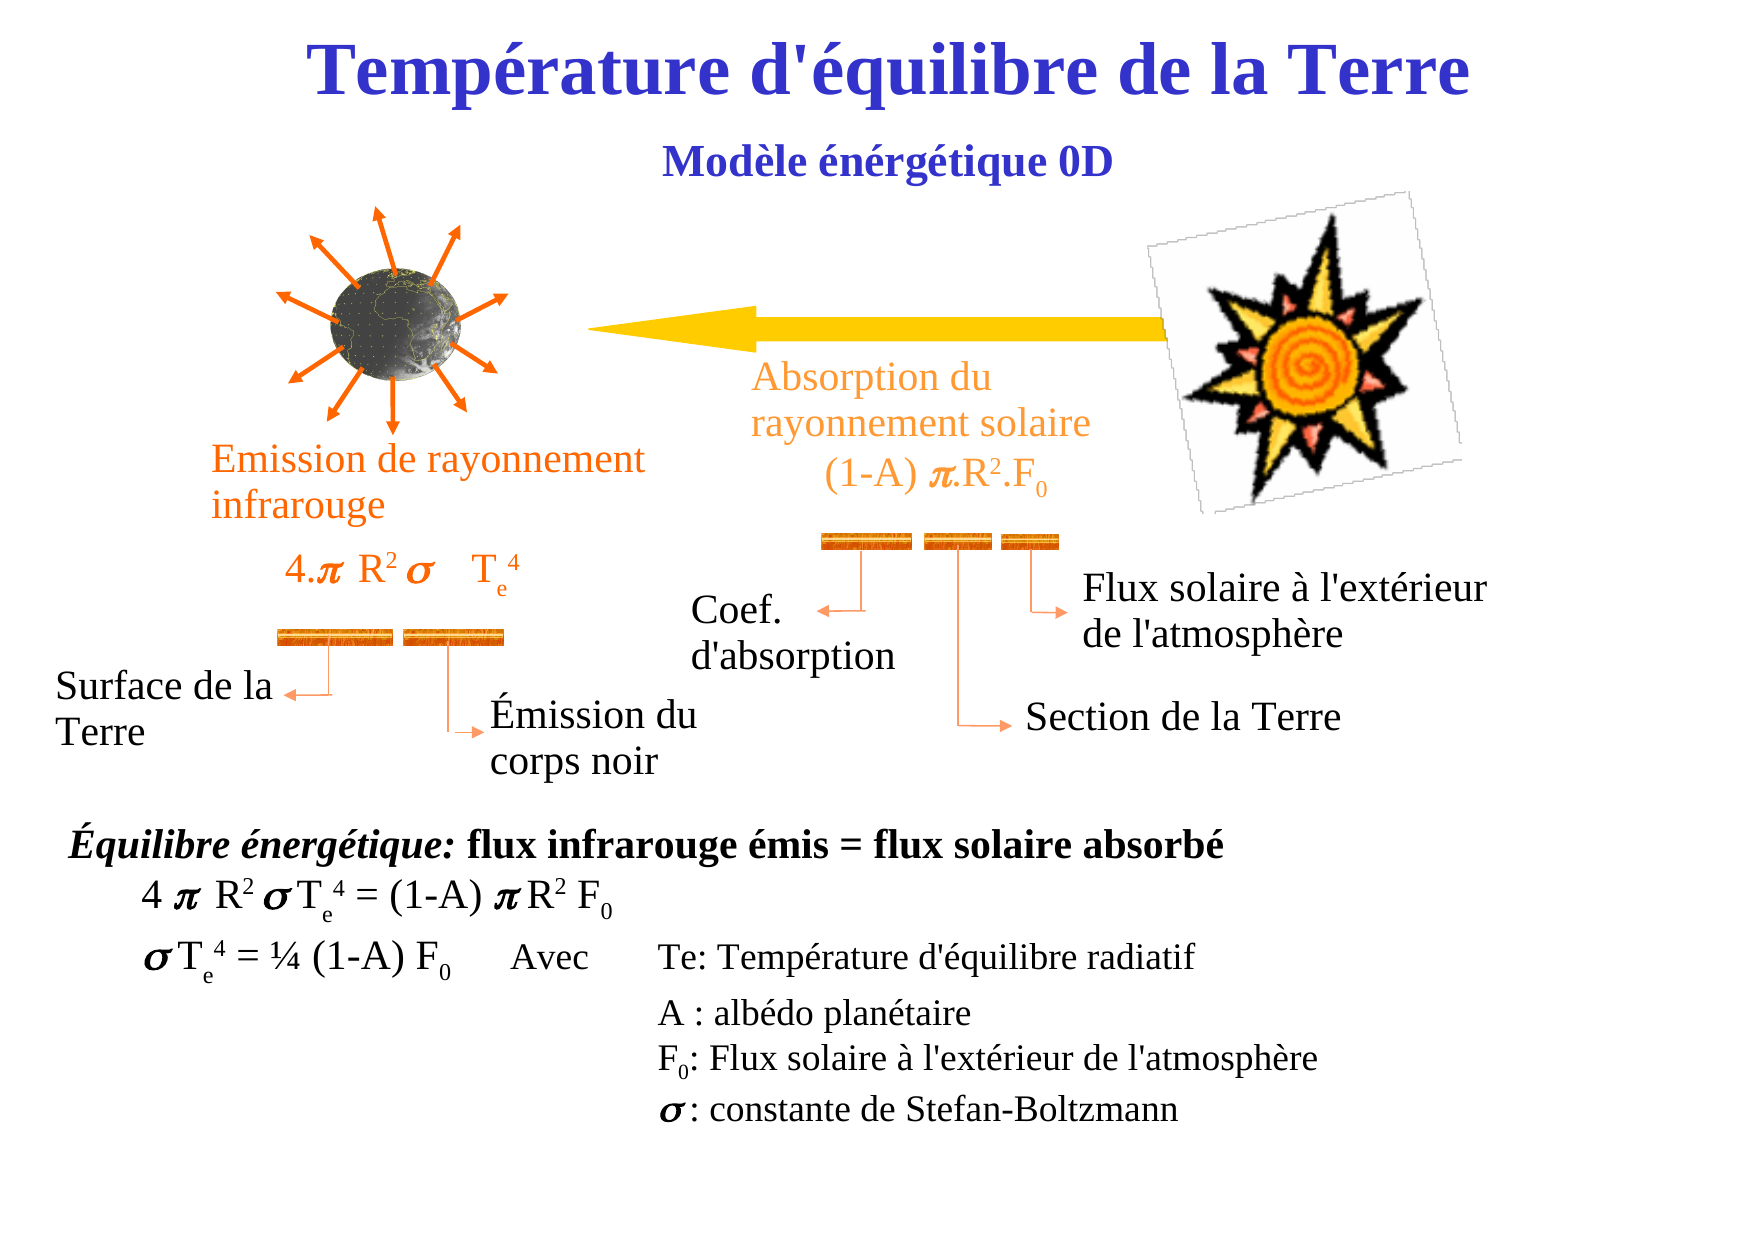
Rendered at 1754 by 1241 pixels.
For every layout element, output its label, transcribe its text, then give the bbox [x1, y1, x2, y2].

text_box Coef. d'absorption [690, 586, 905, 680]
text_box Emission de rayonnement infrarouge 4. R2  Te4 [196, 427, 718, 610]
text_box Absorption du rayonnement solaire (1-A) .R2.F0 [736, 345, 1231, 511]
text_box Section de la Terre [1025, 693, 1370, 740]
picture [328, 266, 463, 383]
picture [1001, 534, 1059, 550]
text_box Surface de la Terre [55, 662, 334, 755]
text_box Équilibre énergétique: flux infrarouge émis = flux solaire absorbé 4  R2  Te4 = (1-A)  R2 F0  Te4 = ¼ (1-A) F0 Avec Te: Température d'équilibre radiatif A : albédo planétaire F0: Flux solaire à l'extérieur de l'atmosphère  : constante de Stefan-Boltzmann [53, 813, 1680, 1137]
text_box [588, 306, 1147, 350]
text_box Émission du corps noir [490, 691, 712, 784]
picture [1147, 191, 1462, 514]
picture [821, 533, 912, 550]
text_box Flux solaire à l'extérieur de l'atmosphère [1082, 564, 1518, 657]
picture [924, 533, 992, 550]
text_box Température d'équilibre de la Terre Modèle énérgétique 0D [172, 28, 1606, 187]
picture [277, 629, 393, 646]
picture [403, 629, 504, 646]
